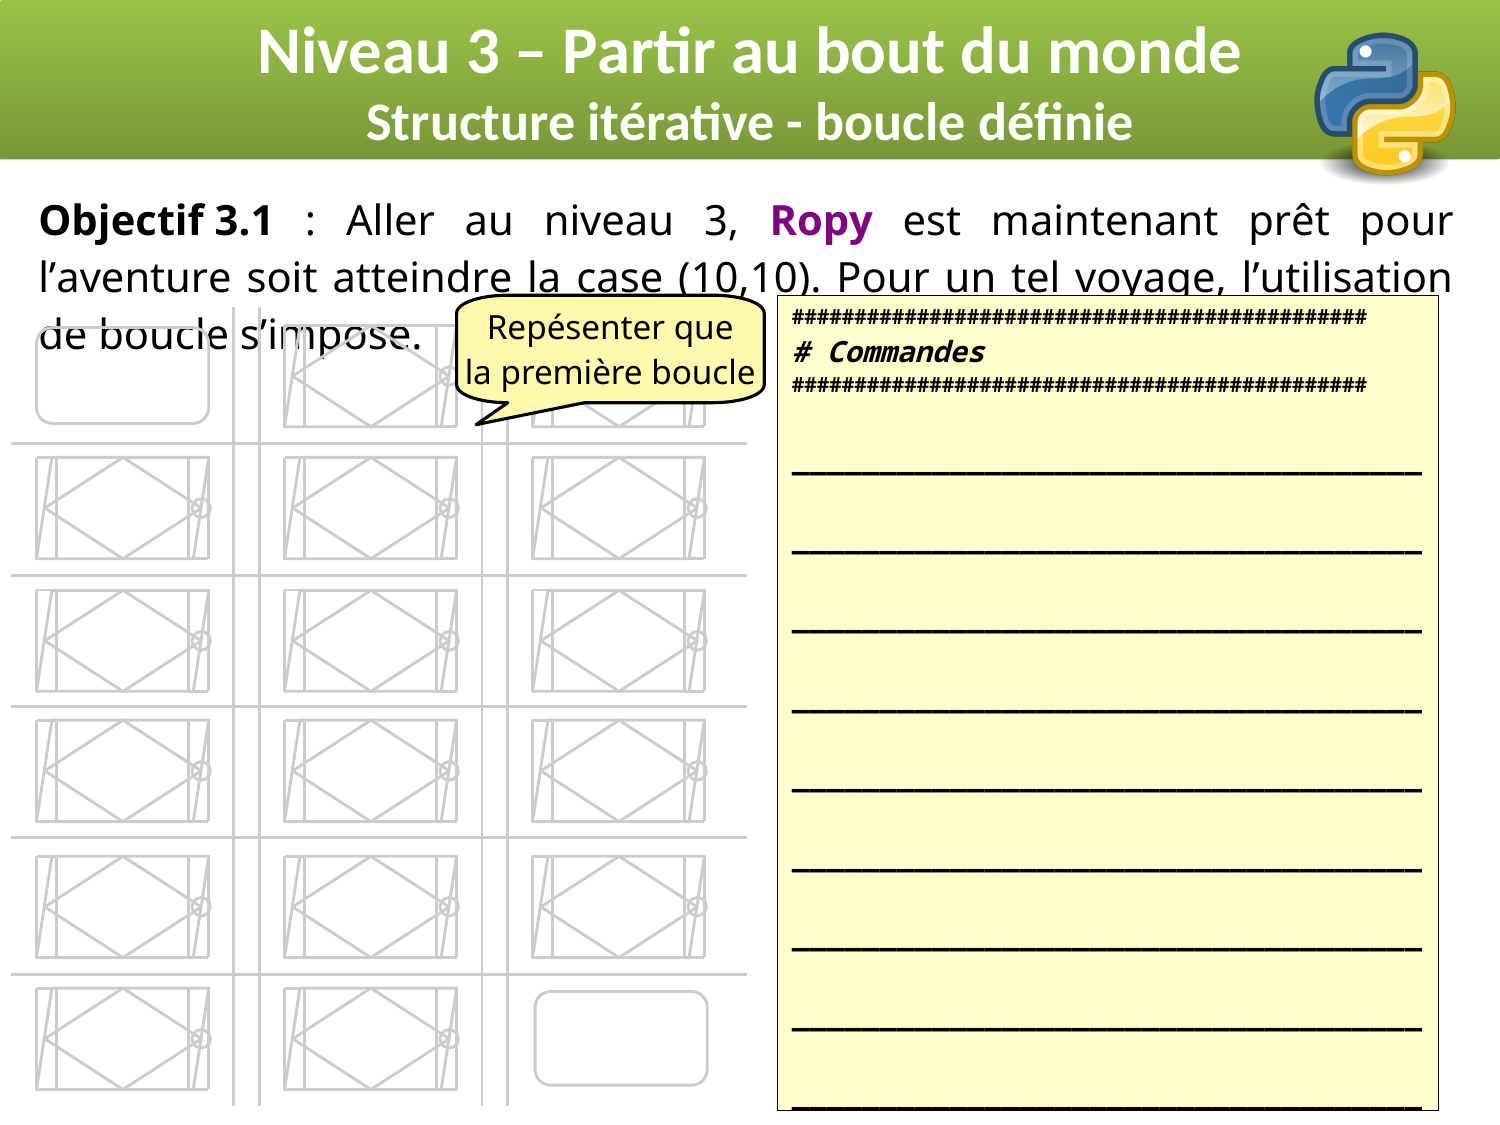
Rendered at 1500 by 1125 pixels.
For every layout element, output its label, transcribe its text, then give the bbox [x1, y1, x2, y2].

text_box [202, 1030, 207, 1048]
picture [1305, 29, 1465, 183]
text_box [449, 762, 455, 781]
text_box [202, 762, 207, 780]
text_box ############################################## # Commandes ############################################## ____________________________________ ____________________________________ ____________________________________ ____________________________________ ____________________________________ ____________________________________ ____________________________________ ____________________________________ ____________________________________ ____________________________________ ____________________________________ ____________________________________ [777, 295, 1439, 1111]
text_box Niveau 3 – Partir au bout du monde Structure itérative - boucle définie [0, 0, 1500, 159]
text_box [697, 762, 703, 781]
text_box [202, 632, 207, 650]
text_box [449, 499, 455, 518]
text_box [697, 499, 703, 518]
text_box [697, 898, 703, 916]
text_box [202, 898, 207, 916]
text_box Repésenter que la première boucle [456, 295, 765, 425]
text_box [697, 632, 703, 651]
text_box [449, 367, 455, 386]
text_box [202, 499, 207, 518]
text_box [449, 632, 455, 651]
text_box [450, 898, 455, 916]
text_box [450, 1030, 455, 1048]
text_box Objectif 3.1 : Aller au niveau 3, Ropy est maintenant prêt pour l’aventure soit atteindre la case (10,10). Pour un tel voyage, l’utilisation de boucle s’impose. [23, 183, 1469, 282]
